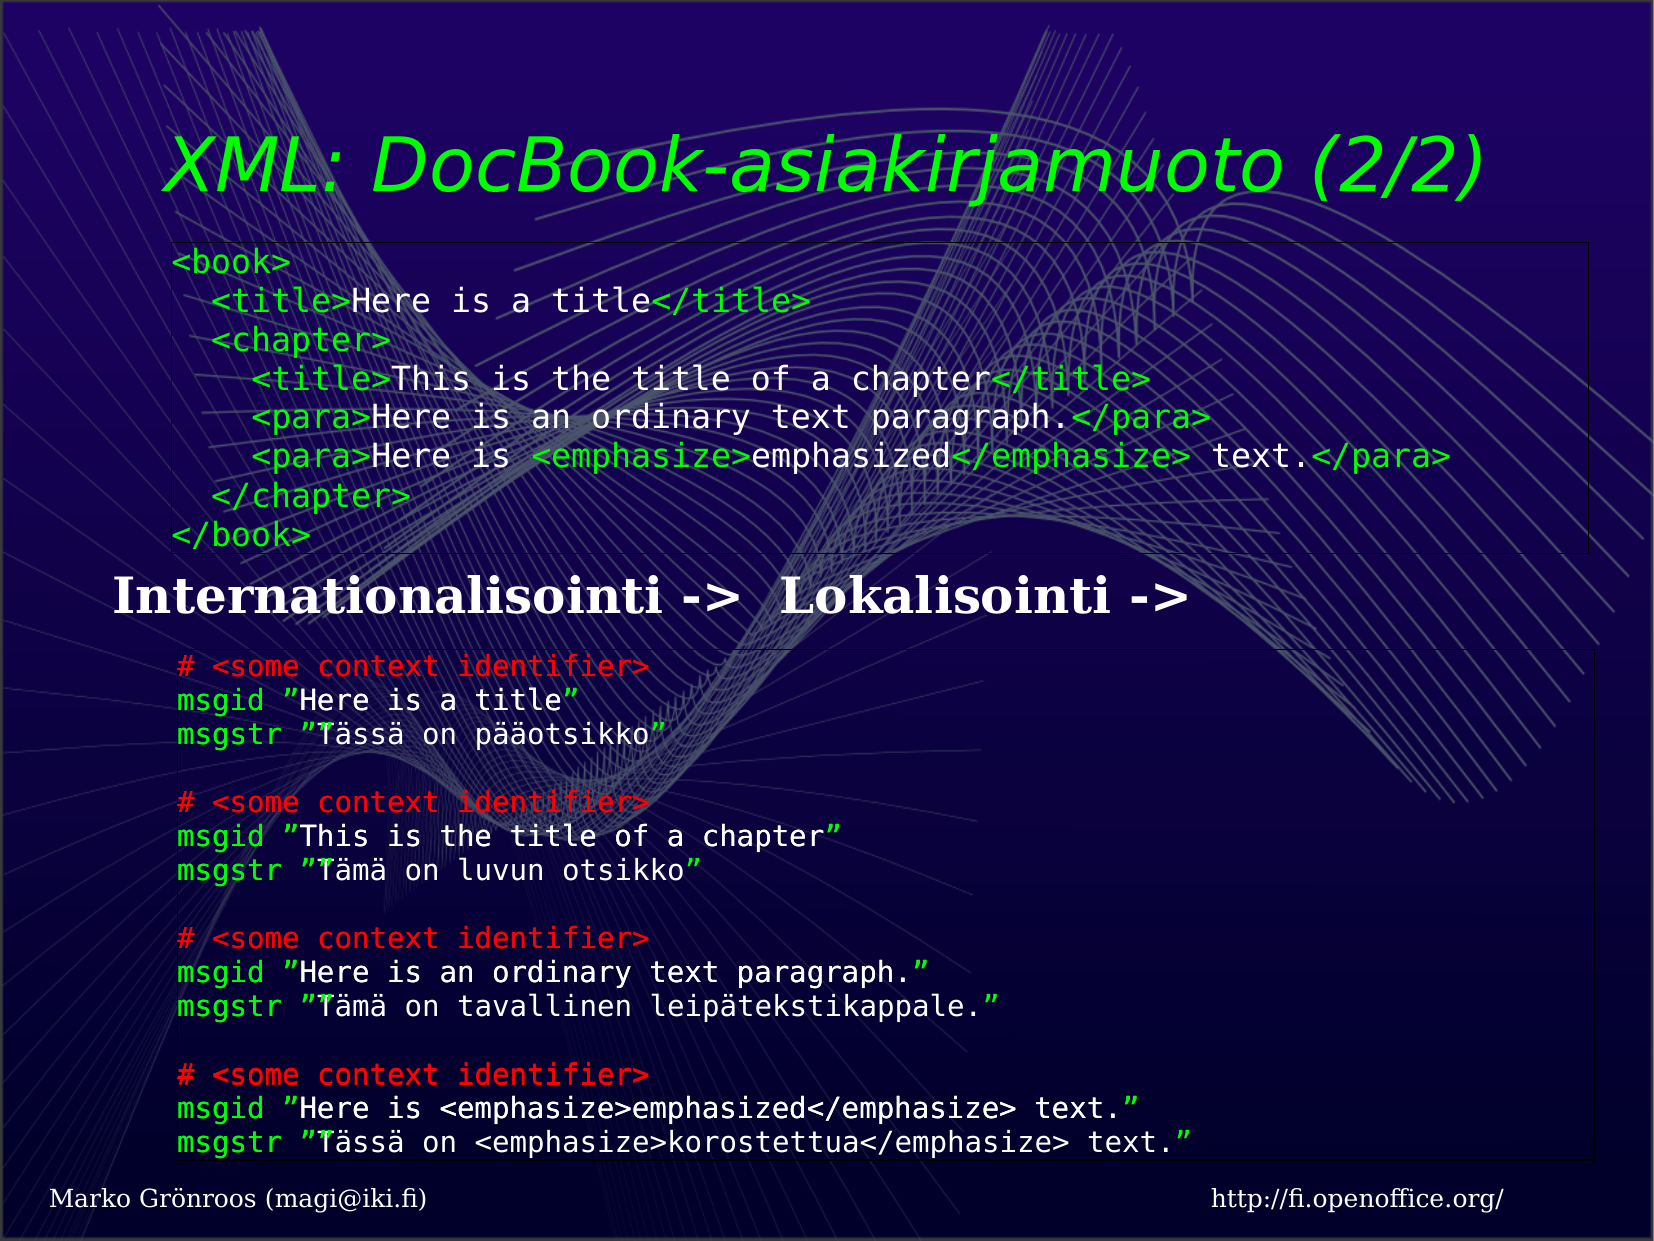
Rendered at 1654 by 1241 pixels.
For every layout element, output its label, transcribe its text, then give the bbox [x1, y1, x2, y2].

text_box Lokalisointi -> [779, 566, 1577, 626]
text_box # <some context identifier> msgid ”Here is a title” msgstr ”” # <some context identifier> msgid ”This is the title of a chapter” msgstr ”” # <some context identifier> msgid ”Here is an ordinary text paragraph.” msgstr ”” # <some context identifier> msgid ”Here is <emphasize>emphasized</emphasize> text.” msgstr ”” [177, 649, 1595, 1161]
text_box <book> <title>Here is a title</title> <chapter> <title>This is the title of a chapter</title> <para>Here is an ordinary text paragraph.</para> <para>Here is <emphasize>emphasized</emphasize> text.</para> </chapter> </book> [171, 242, 1589, 551]
picture [0, 0, 1654, 1241]
title XML: DocBook-asiakirjamuoto (2/2) [121, 61, 1534, 269]
text_box Internationalisointi -> [112, 566, 779, 626]
